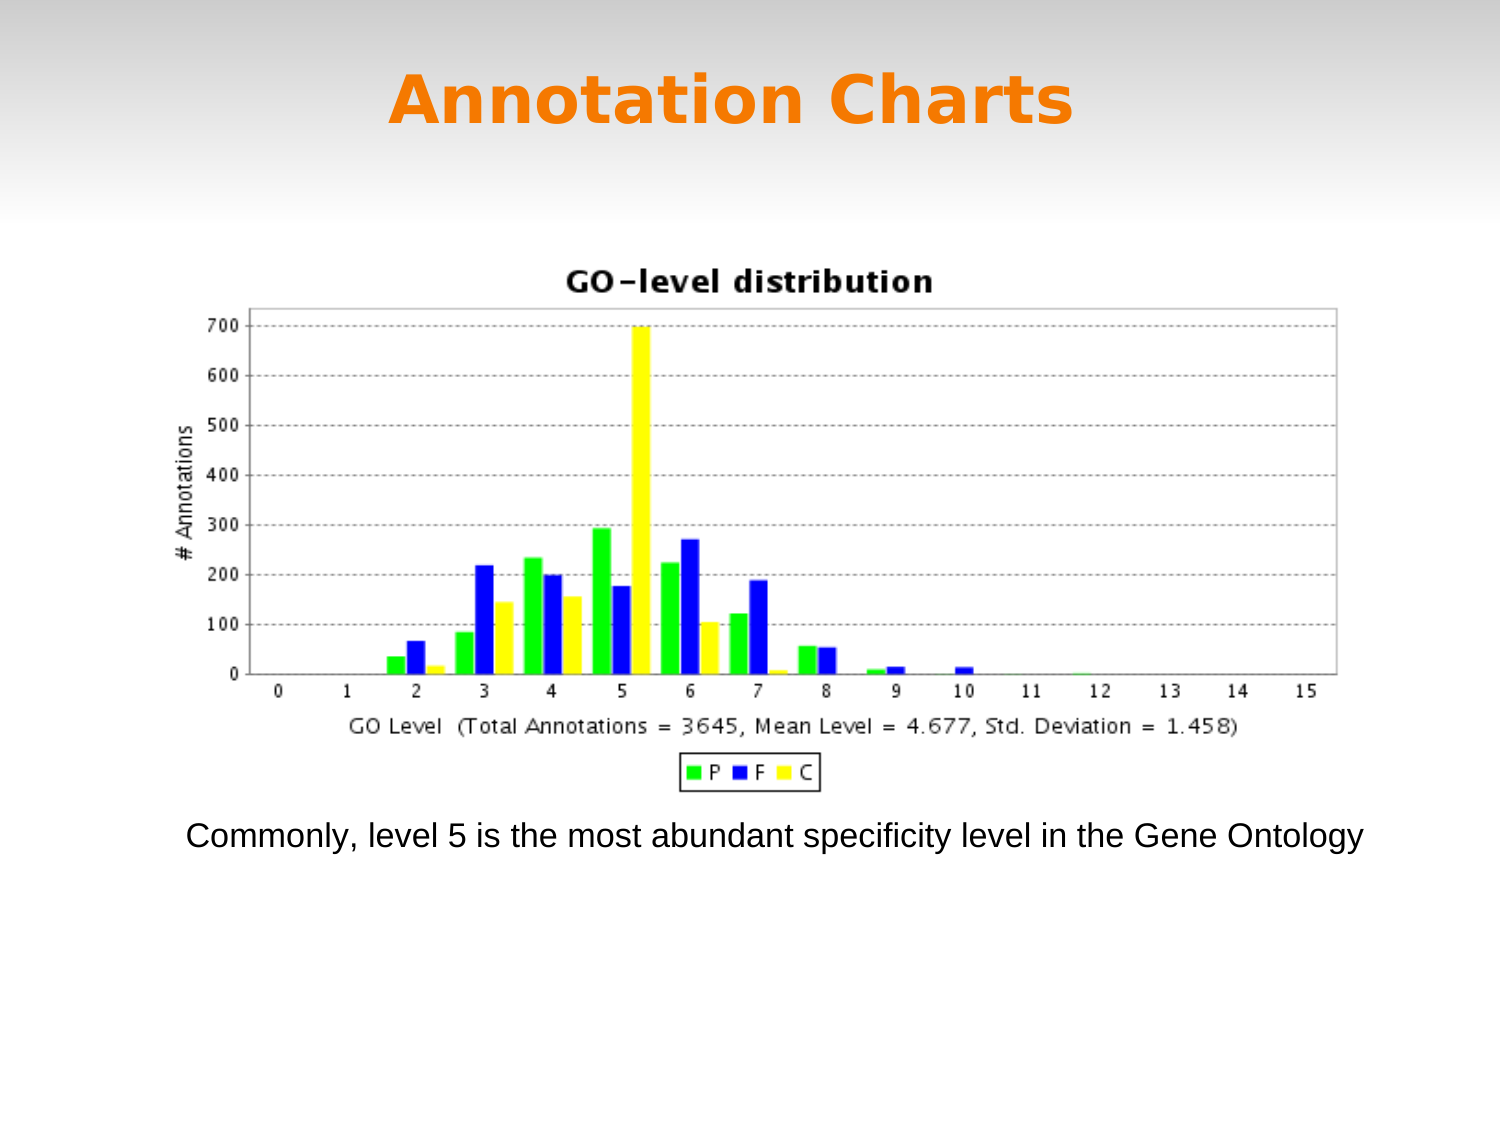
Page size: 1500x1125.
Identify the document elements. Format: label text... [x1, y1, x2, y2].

picture [150, 262, 1351, 794]
text_box Commonly, level 5 is the most abundant specificity level in the Gene Ontology [170, 809, 1376, 863]
title Annotation Charts [64, 0, 1400, 201]
